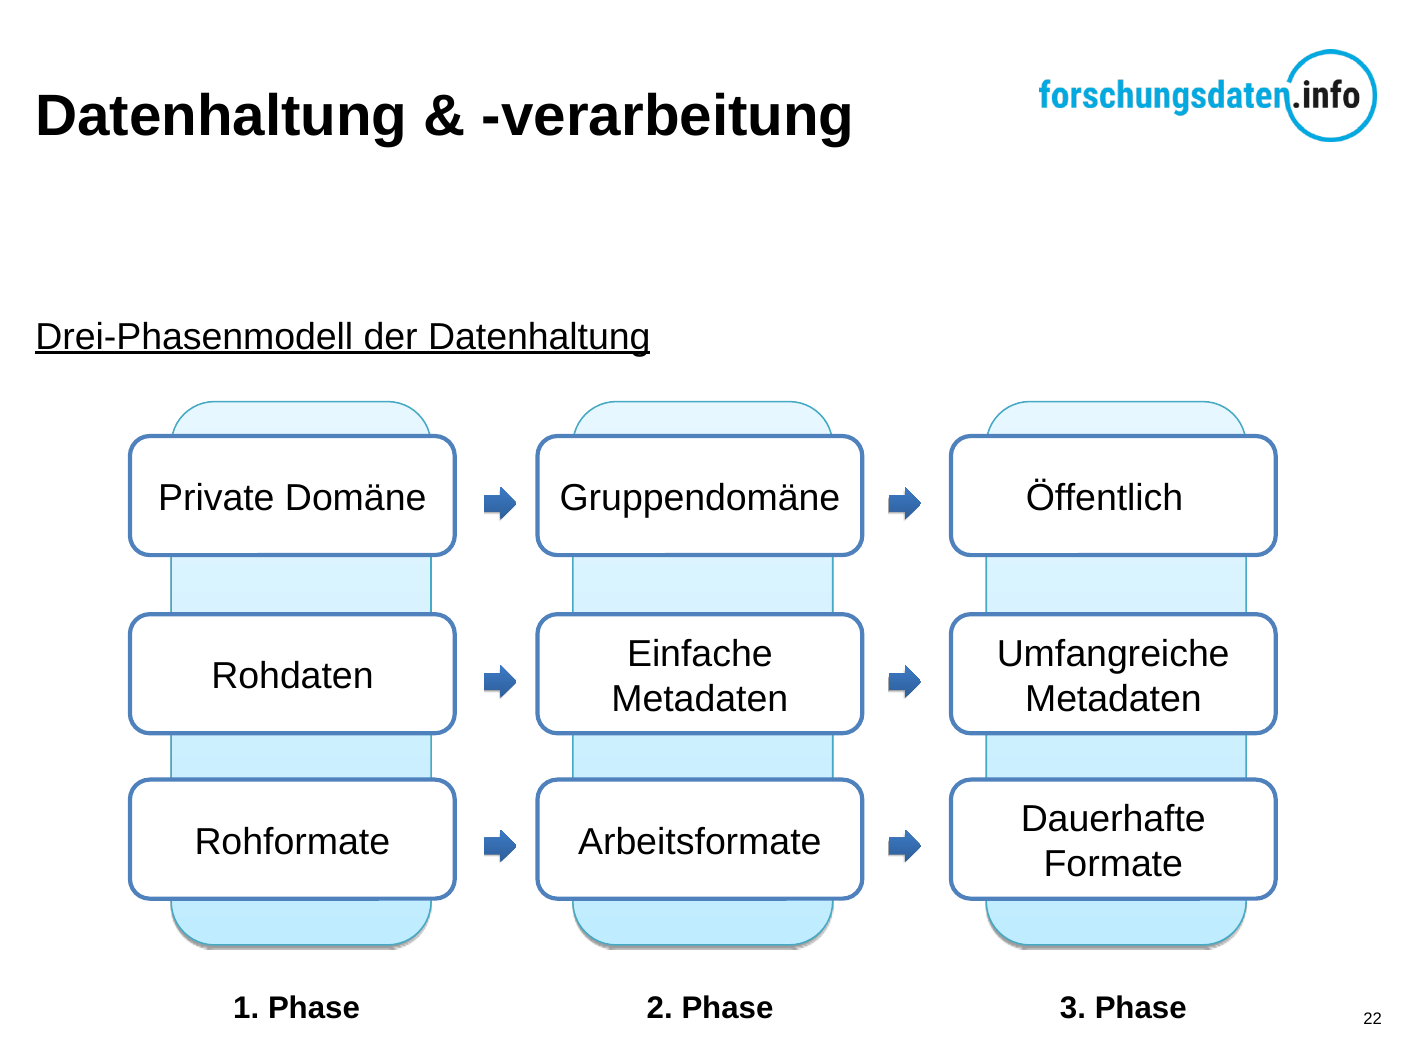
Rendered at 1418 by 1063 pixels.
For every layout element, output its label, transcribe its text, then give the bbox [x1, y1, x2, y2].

text_box [888, 665, 922, 698]
text_box 2. Phase [555, 980, 875, 1033]
text_box [888, 487, 922, 520]
picture [1339, 49, 1377, 85]
text_box Dauerhafte Formate [950, 779, 1276, 899]
text_box Rohformate [129, 779, 455, 899]
text_box Private Domäne [129, 436, 455, 556]
text_box [484, 487, 517, 520]
text_box 3. Phase [968, 980, 1288, 1033]
picture [1058, 93, 1062, 103]
text_box 1. Phase [141, 980, 461, 1033]
text_box Rohdaten [129, 614, 455, 734]
text_box [888, 829, 922, 863]
text_box Öffentlich [950, 436, 1276, 556]
text_box [185, 934, 417, 945]
text_box [1000, 934, 1232, 945]
list Drei-Phasenmodell der Datenhaltung [35, 289, 1382, 934]
picture [1342, 107, 1377, 142]
text_box Gruppendomäne [537, 436, 863, 556]
text_box Einfache Metadaten [537, 614, 863, 734]
text_box [484, 665, 517, 698]
title Datenhaltung & -verarbeitung [35, 76, 1052, 254]
text_box Umfangreiche Metadaten [950, 614, 1276, 734]
slide_number <Nummer> [1288, 1003, 1382, 1028]
picture [1039, 49, 1372, 142]
text_box [587, 934, 818, 945]
text_box Arbeitsformate [537, 779, 863, 899]
text_box [484, 829, 517, 863]
